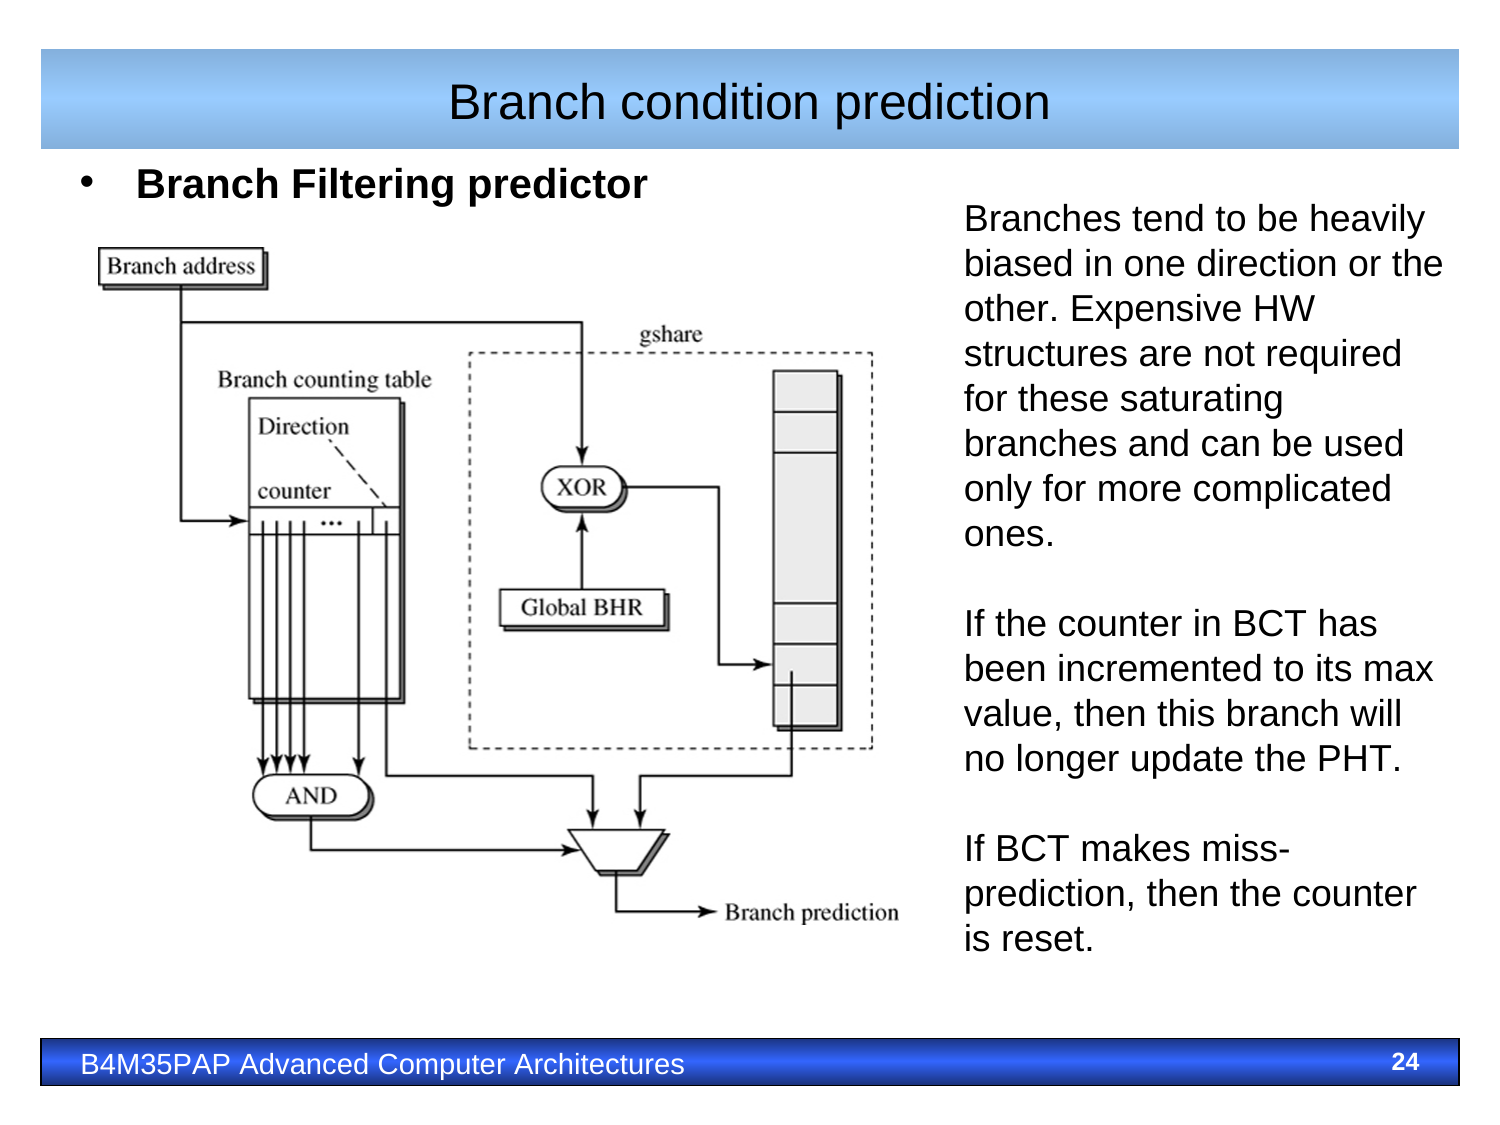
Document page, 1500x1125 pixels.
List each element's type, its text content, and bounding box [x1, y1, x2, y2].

picture [98, 247, 899, 925]
text_box Branches tend to be heavily biased in one direction or the other. Expensive HW structures are not required for these saturating branches and can be used only for more complicated ones. If the counter in BCT has been incremented to its max value, then this branch will no longer update the PHT. If BCT makes miss-prediction, then the counter is reset. [948, 185, 1459, 967]
title Branch condition prediction [41, 49, 1459, 149]
text_box Branch Filtering predictor [64, 148, 1436, 1000]
